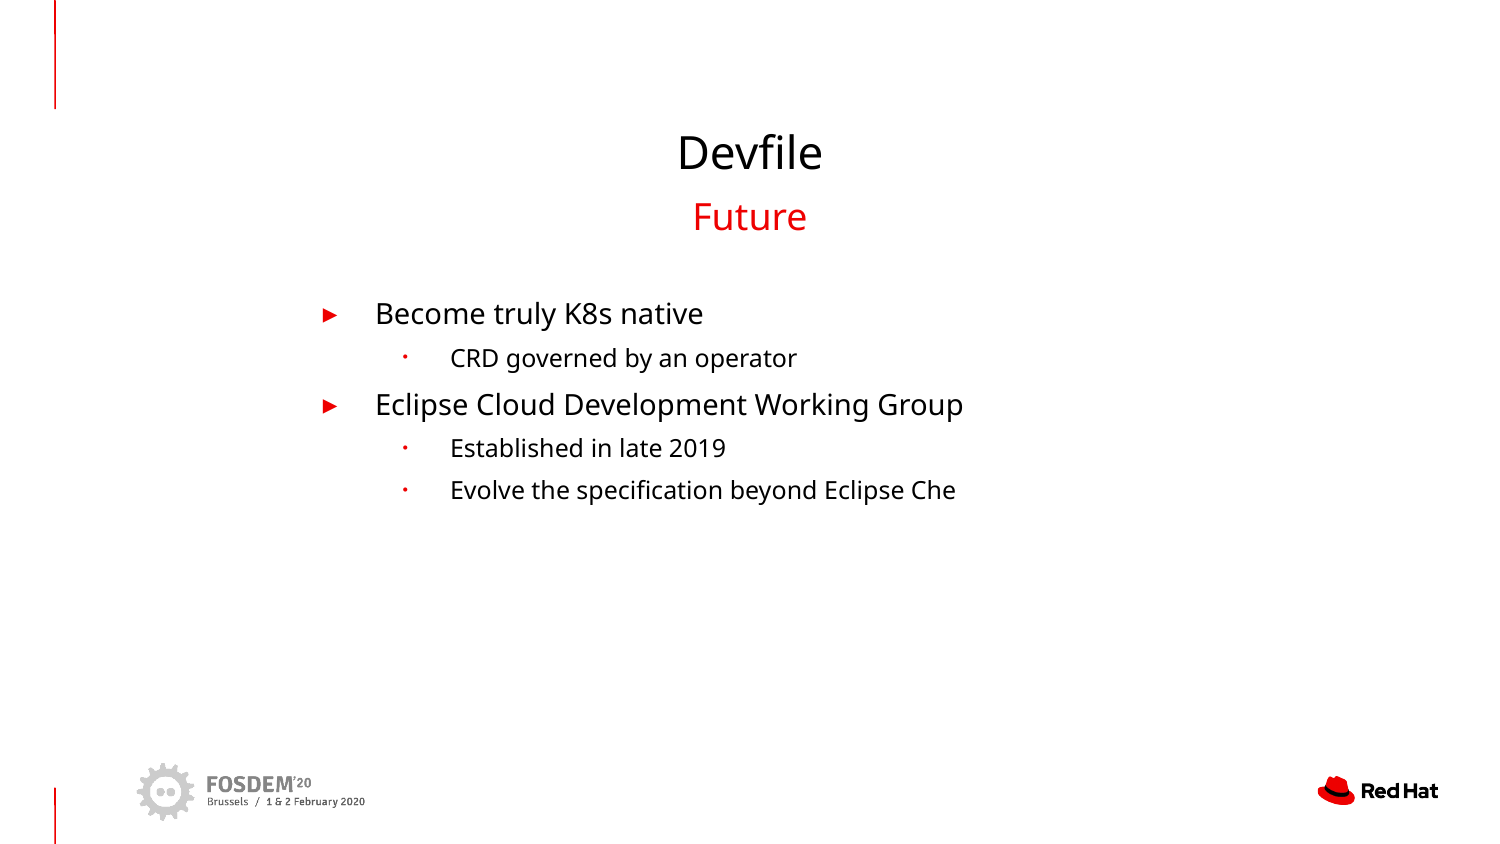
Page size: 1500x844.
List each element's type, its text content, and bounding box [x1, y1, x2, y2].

picture [1317, 776, 1438, 805]
picture [124, 758, 371, 825]
subtitle Future [108, 175, 1392, 263]
title Devfile [108, 107, 1392, 175]
list Become truly K8s native CRD governed by an operator Eclipse Cloud Development Working Group Established in late 2019 Evolve the specification beyond Eclipse Che [300, 281, 1200, 732]
